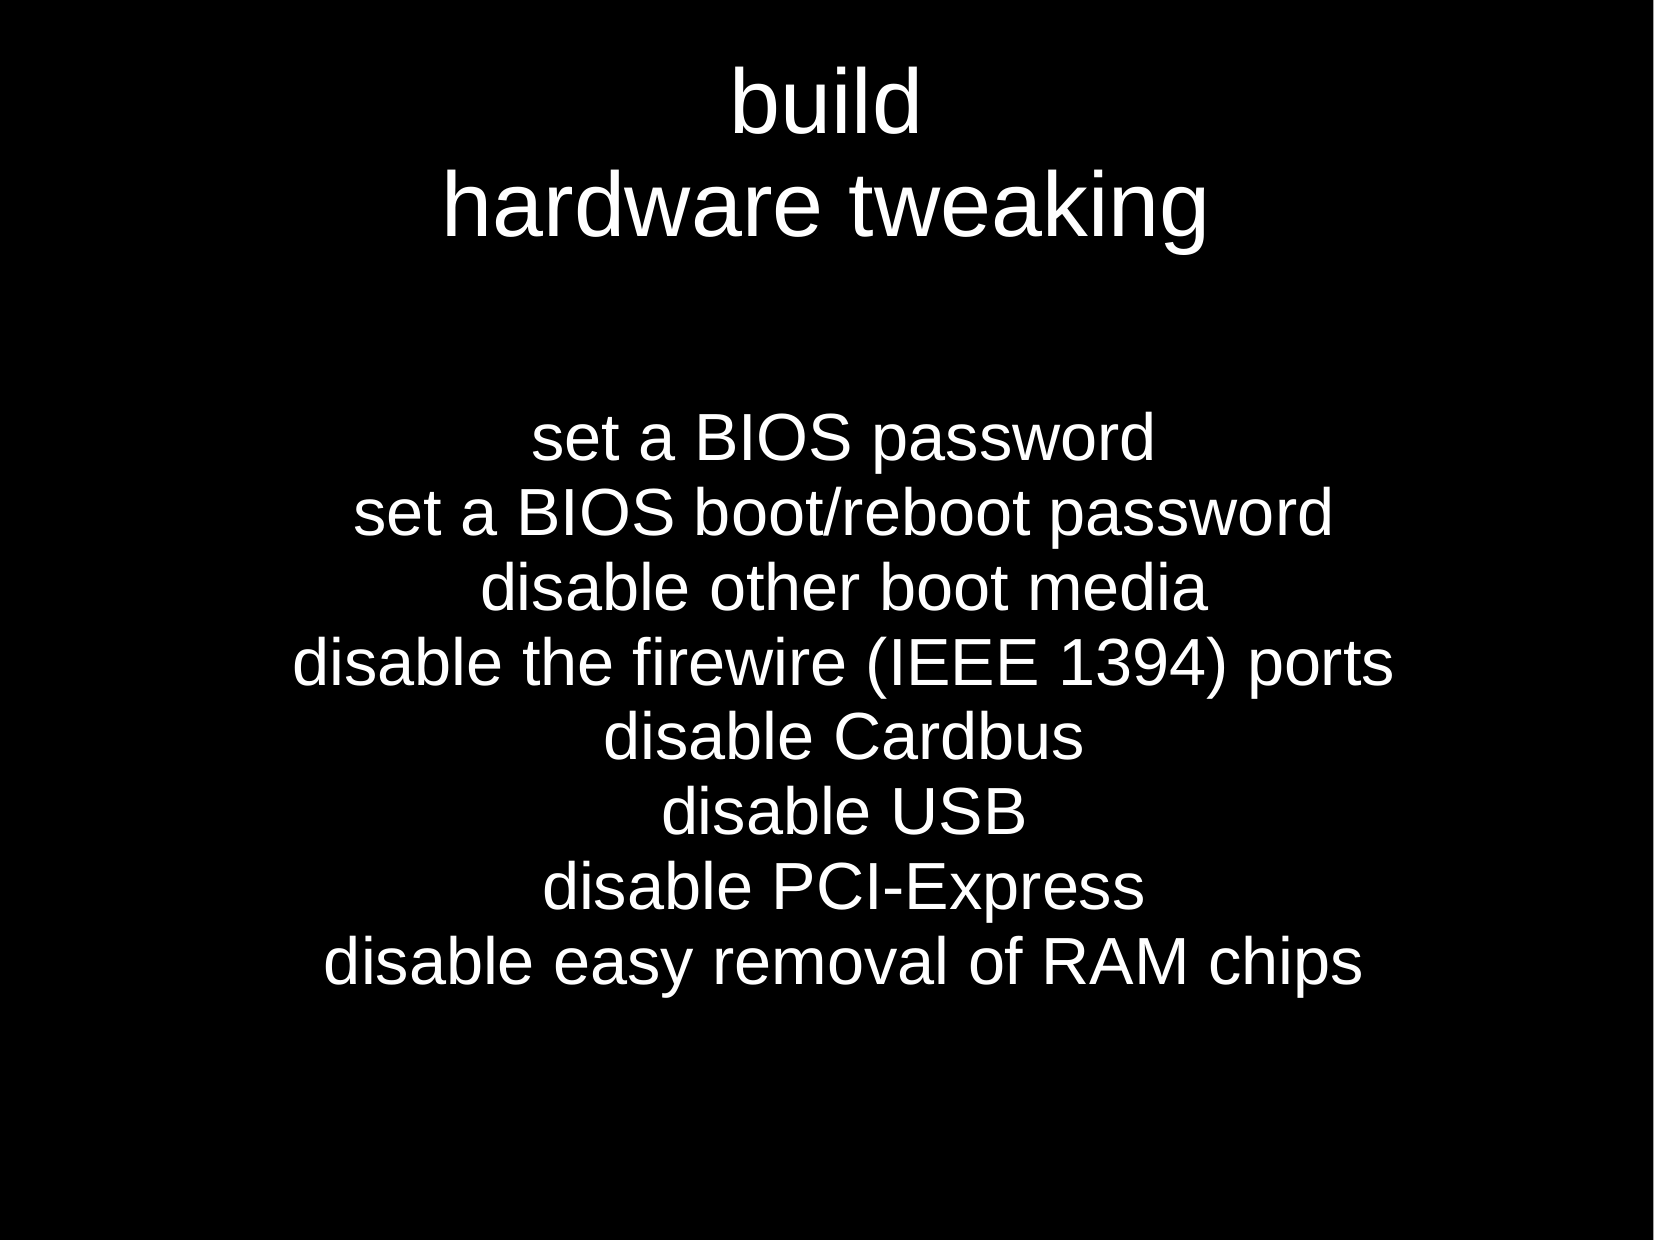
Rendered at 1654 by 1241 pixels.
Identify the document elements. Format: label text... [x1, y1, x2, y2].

subtitle set a BIOS password set a BIOS boot/reboot password disable other boot media disable the firewire (IEEE 1394) ports disable Cardbus disable USB disable PCI-Express disable easy removal of RAM chips [82, 297, 1571, 1102]
title build hardware tweaking [82, 49, 1571, 257]
